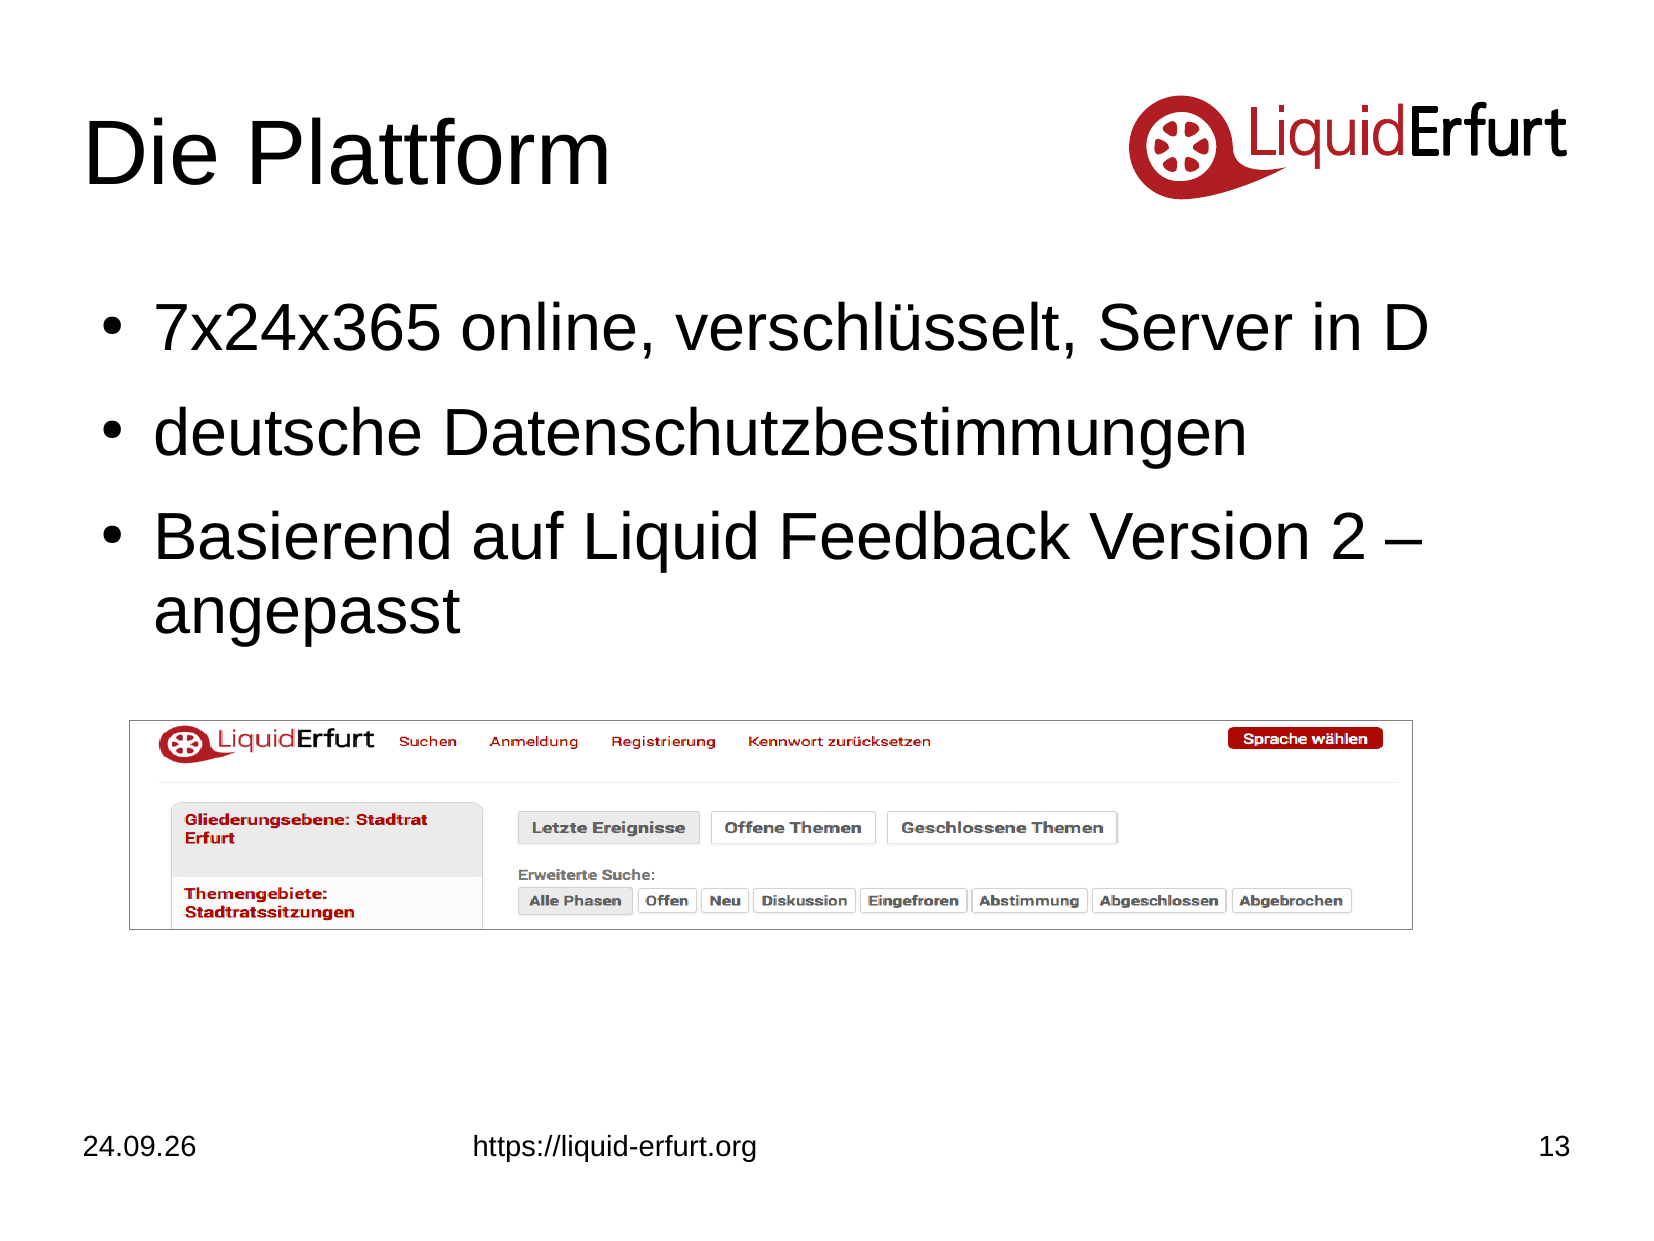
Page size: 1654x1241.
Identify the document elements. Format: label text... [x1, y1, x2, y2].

picture [129, 720, 1413, 930]
title Die Plattform [82, 49, 1571, 257]
list 7x24x365 online, verschlüsselt, Server in D deutsche Datenschutzbestimmungen Basierend auf Liquid Feedback Version 2 – angepasst [82, 290, 1571, 1010]
